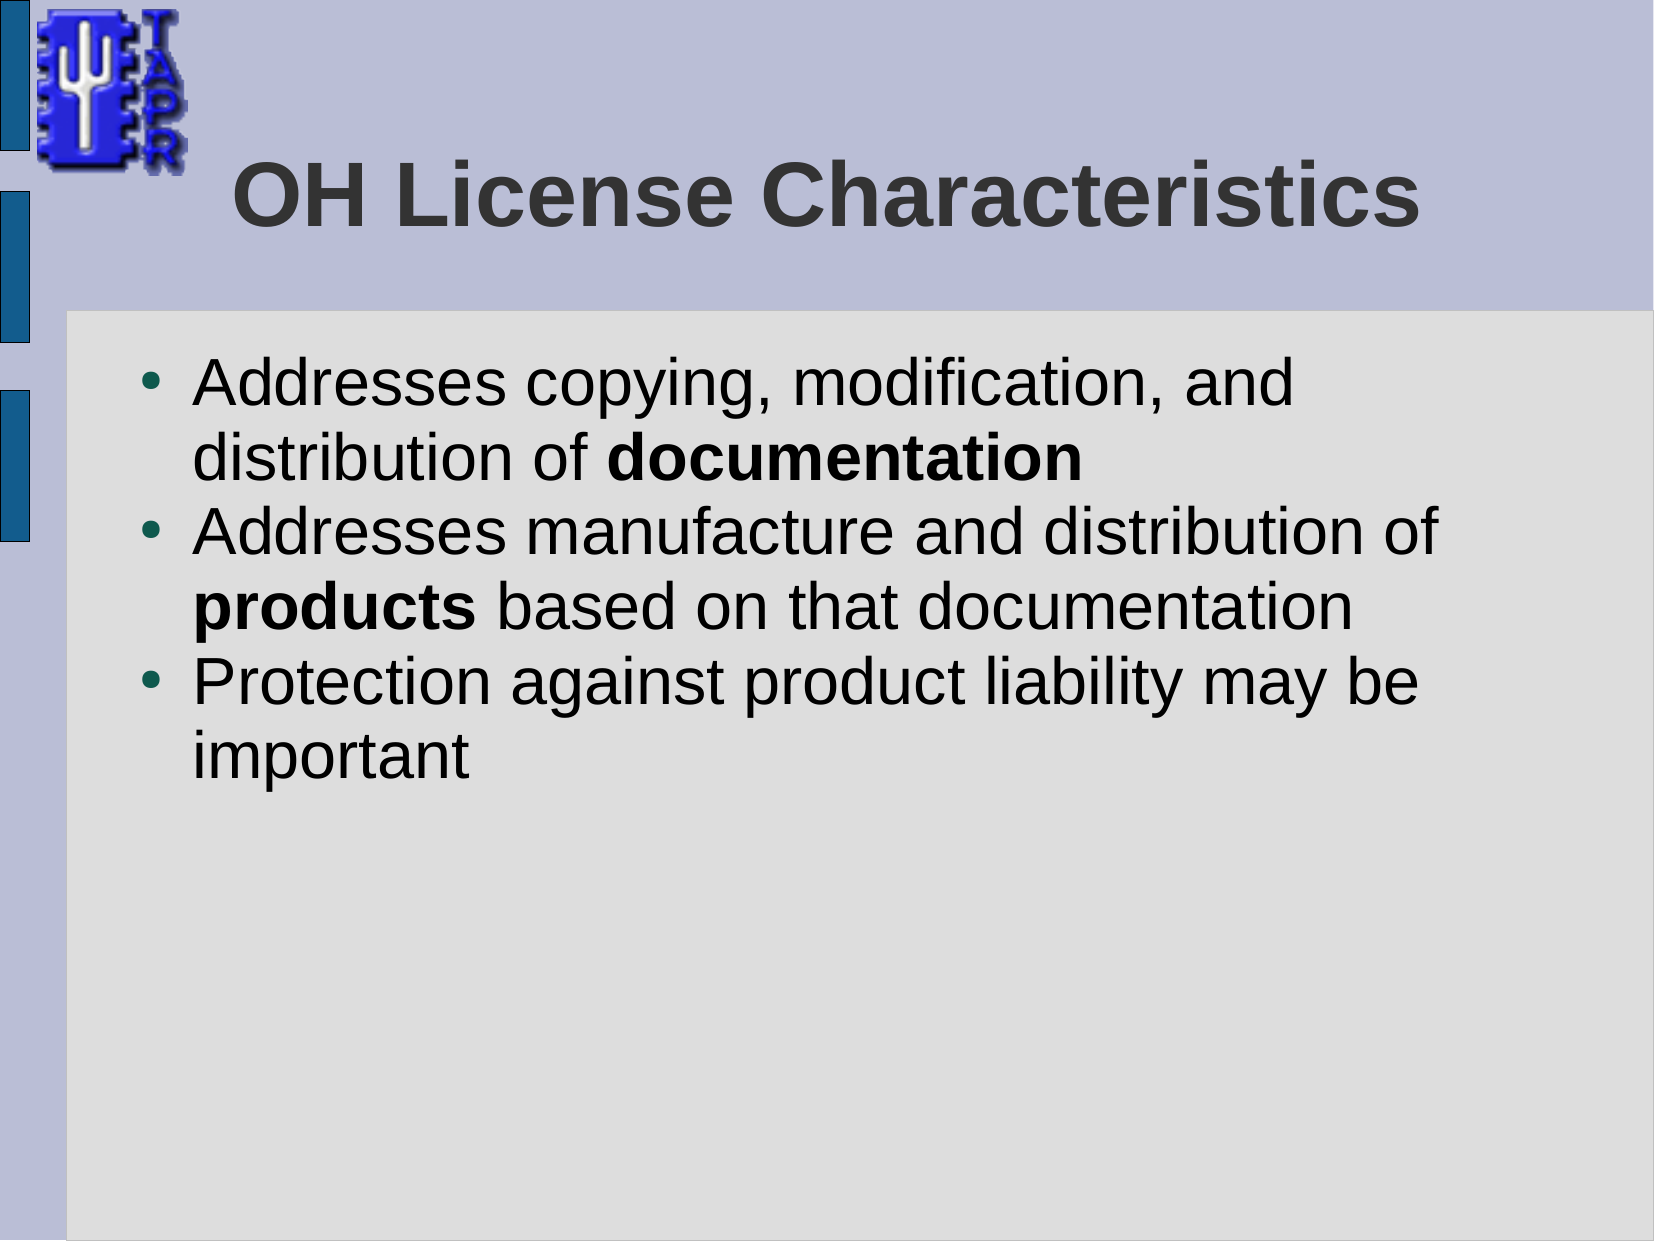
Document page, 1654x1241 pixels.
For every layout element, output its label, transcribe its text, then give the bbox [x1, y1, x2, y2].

picture [37, 9, 188, 176]
title OH License Characteristics [121, 91, 1534, 299]
list Addresses copying, modification, and distribution of documentation Addresses manufacture and distribution of products based on that documentation Protection against product liability may be important [121, 344, 1534, 1065]
